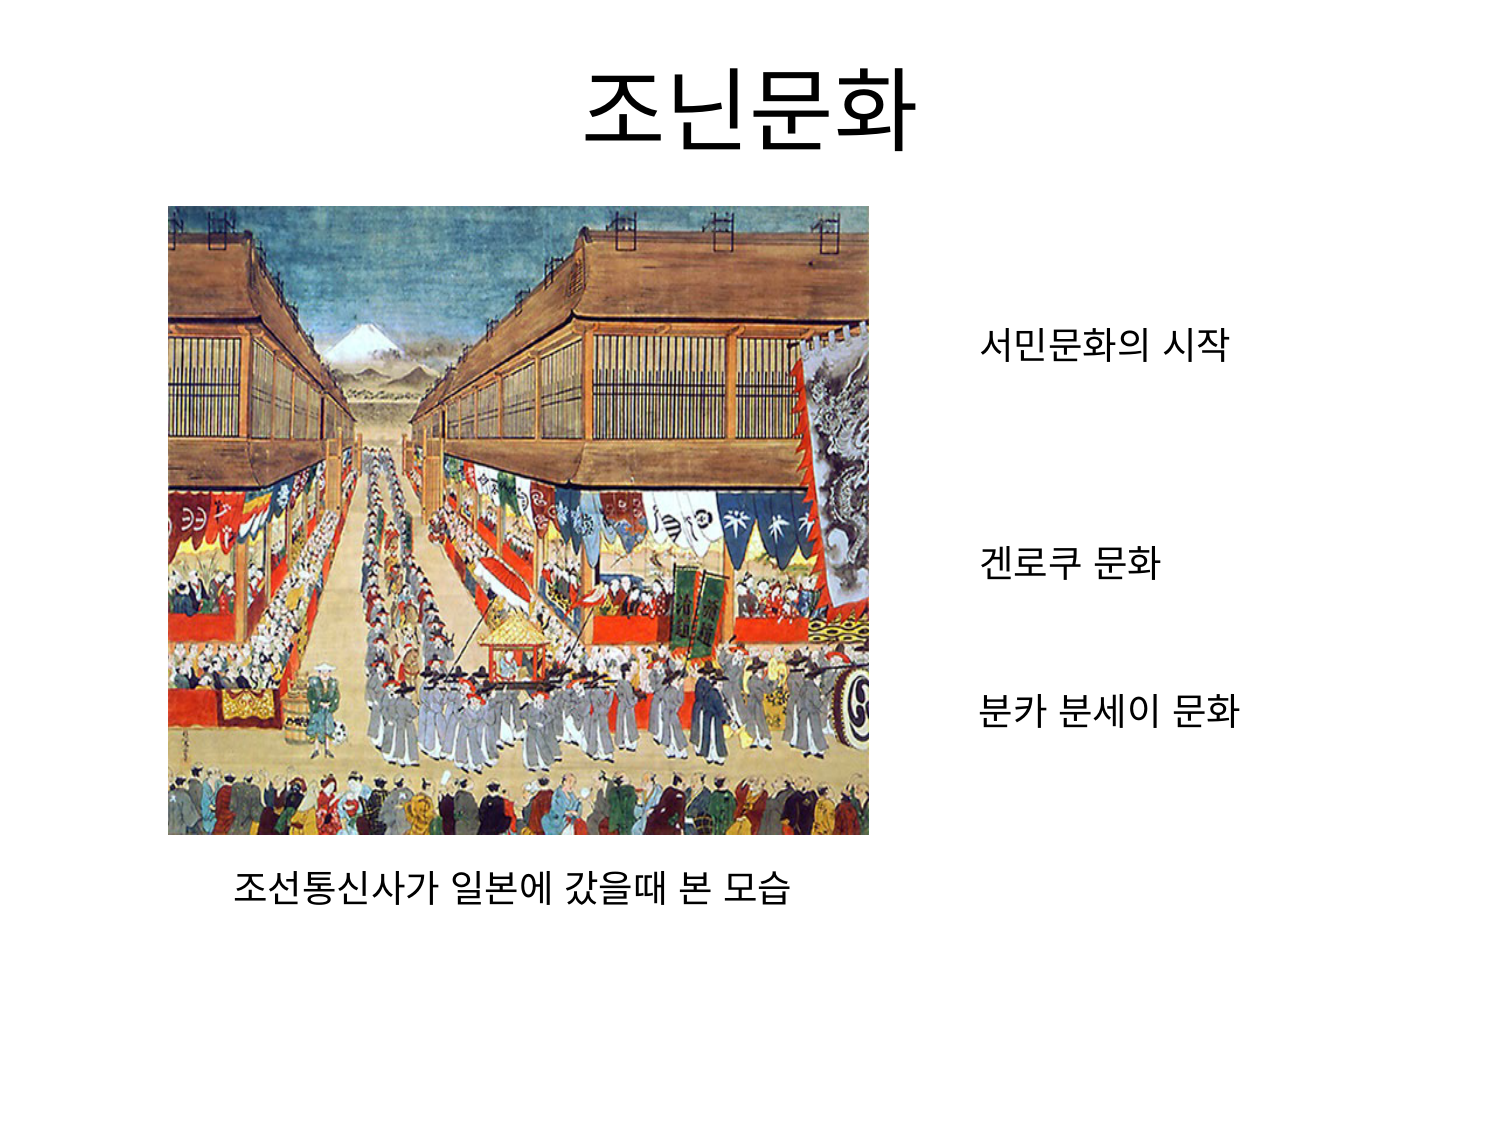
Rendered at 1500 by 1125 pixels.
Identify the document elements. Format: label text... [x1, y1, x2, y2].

text_box 조선통신사가 일본에 갔을때 본 모습 [218, 857, 845, 918]
text_box 분카 분세이 문화 [964, 680, 1376, 741]
text_box 겐로쿠 문화 [964, 532, 1355, 593]
picture [168, 206, 869, 835]
title 조닌문화 [75, 45, 1425, 233]
text_box 서민문화의 시작 [964, 314, 1425, 375]
